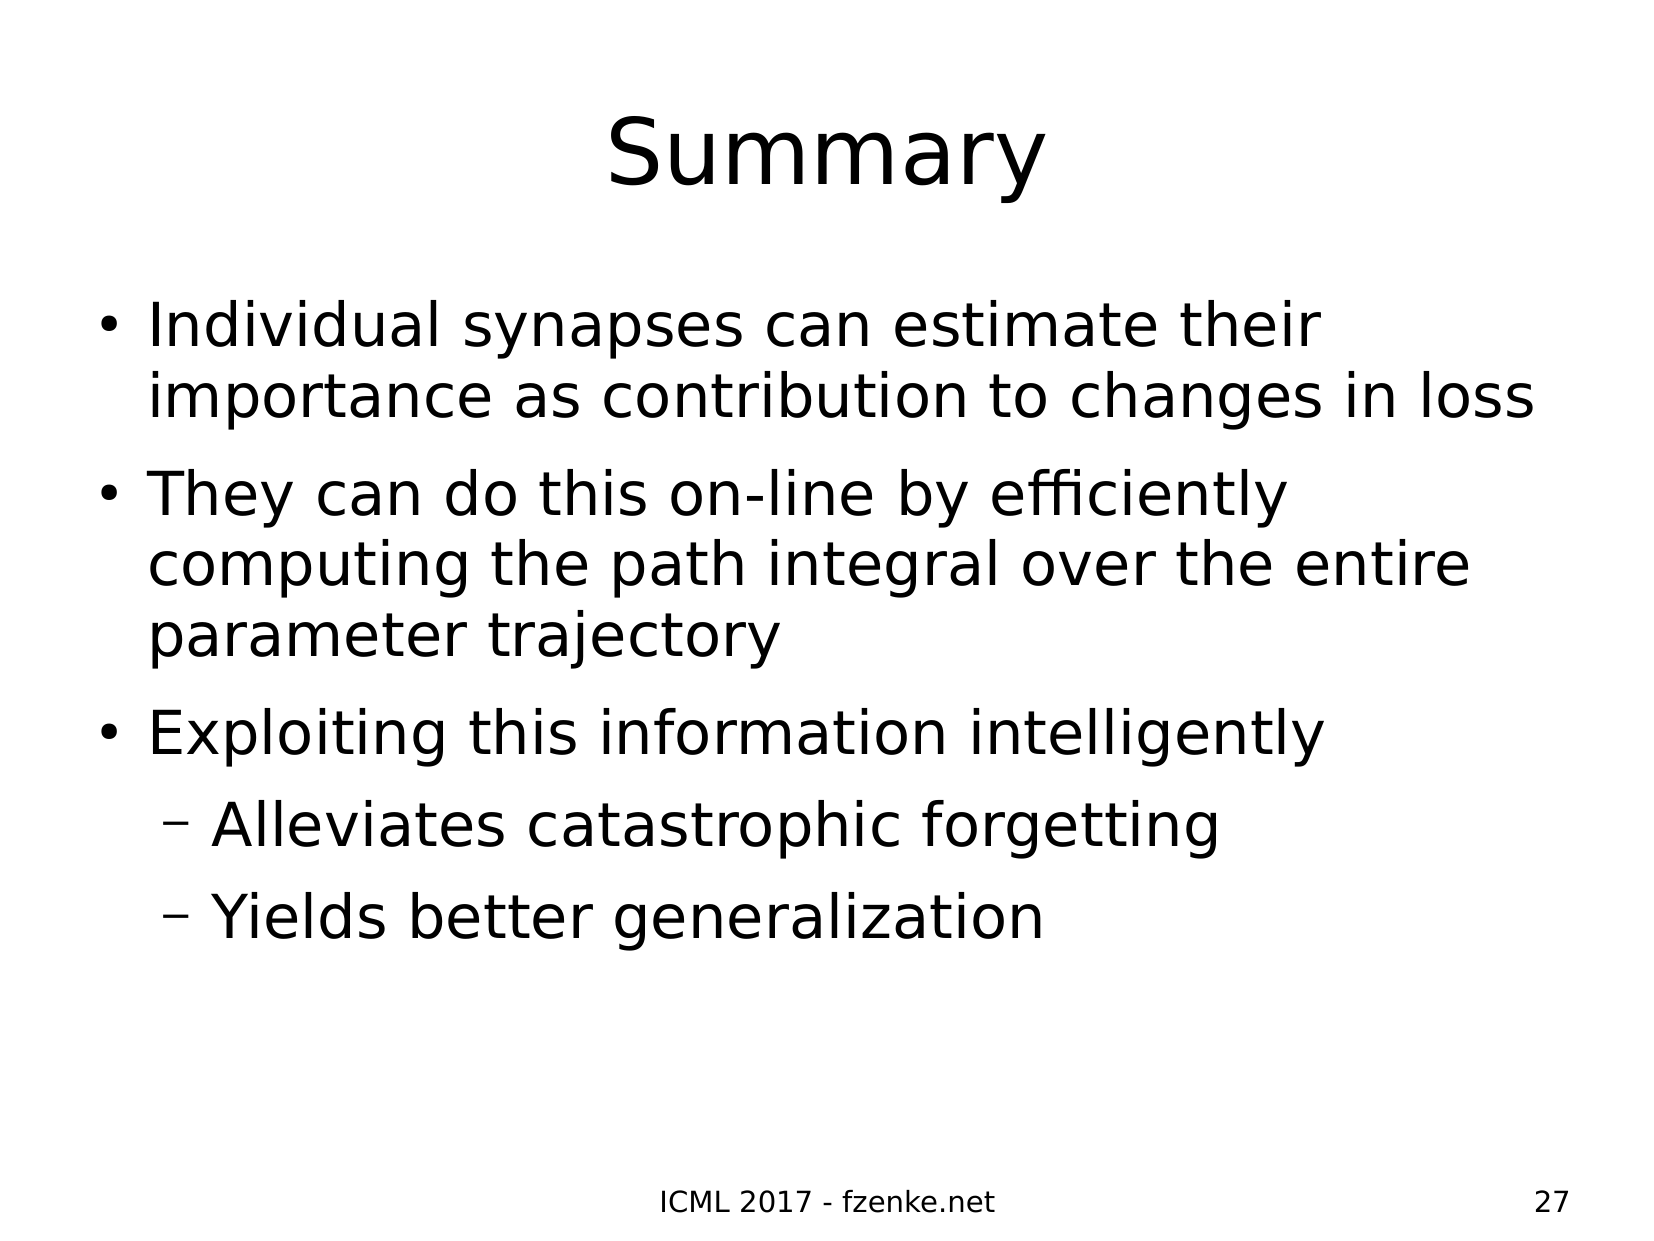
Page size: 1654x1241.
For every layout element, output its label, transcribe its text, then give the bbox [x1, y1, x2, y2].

list Individual synapses can estimate their importance as contribution to changes in loss They can do this on-line by efficiently computing the path integral over the entire parameter trajectory Exploiting this information intelligently Alleviates catastrophic forgetting Yields better generalization [82, 290, 1571, 1010]
title Summary [82, 49, 1571, 257]
